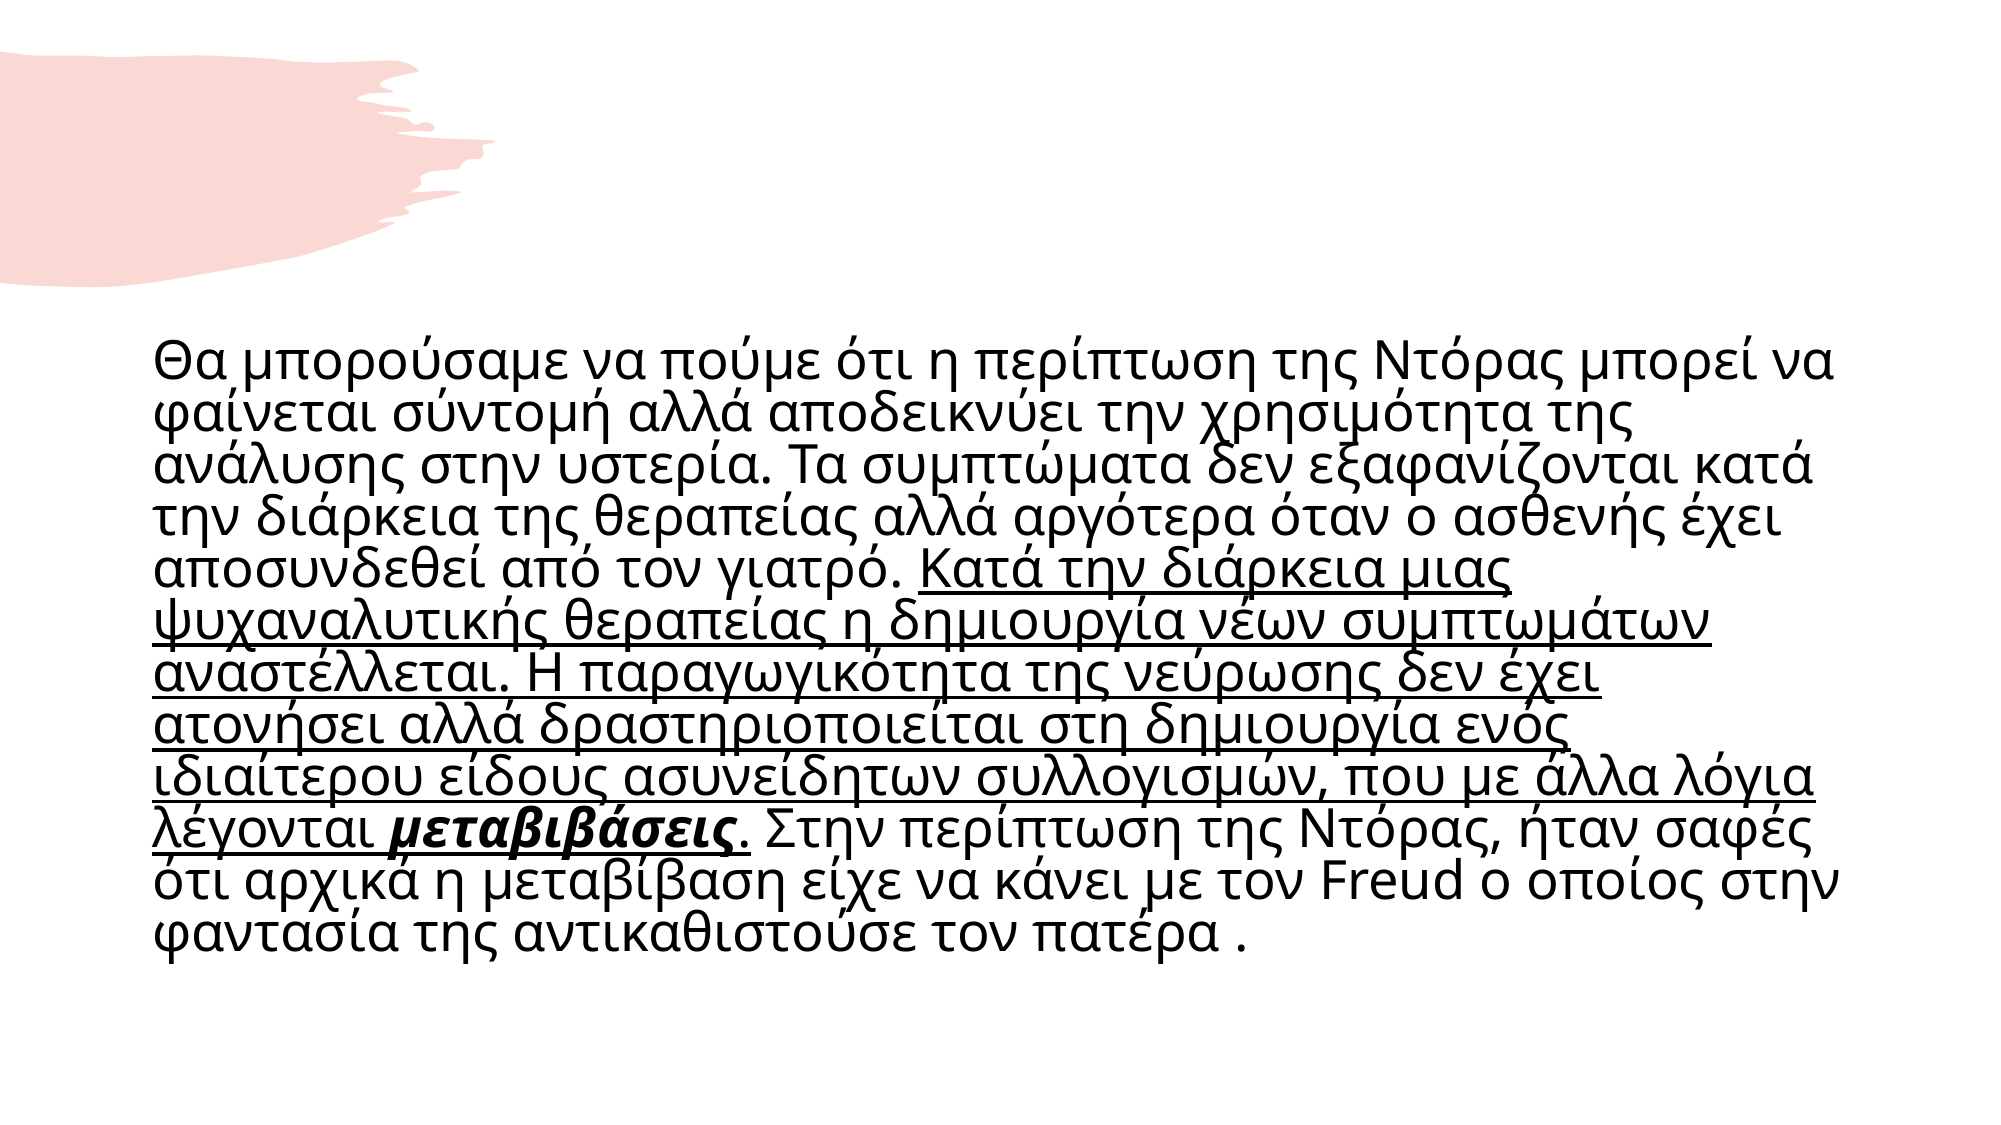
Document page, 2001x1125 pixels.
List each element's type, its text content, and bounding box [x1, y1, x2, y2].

list Θα μπορούσαμε να πούμε ότι η περίπτωση της Ντόρας µπορεί να φαίνεται σύντομή αλλά αποδεικνύει την χρησιμότητα της ανάλυσης στην υστερία. Τα συμπτώματα δεν εξαφανίζονται κατά την διάρκεια της θεραπείας αλλά αργότερα όταν ο ασθενής έχει αποσυνδεθεί από τον γιατρό. Κατά την διάρκεια µιας ψυχαναλυτικής θεραπείας η δημιουργία νέων συμπτωμάτων αναστέλλεται. Η παραγωγικότητα της νεύρωσης δεν έχει ατονήσει αλλά δραστηριοποιείται στη δημιουργία ενός ιδιαίτερου είδους ασυνείδητων συλλογισμών, που µε άλλα λόγια λέγονται µεταβιβάσεις. Στην περίπτωση της Ντόρας, ήταν σαφές ότι αρχικά η µεταβίβαση είχε να κάνει µε τον Freud ο οποίος στην φαντασία της αντικαθιστούσε τον πατέρα . [137, 329, 1863, 1013]
